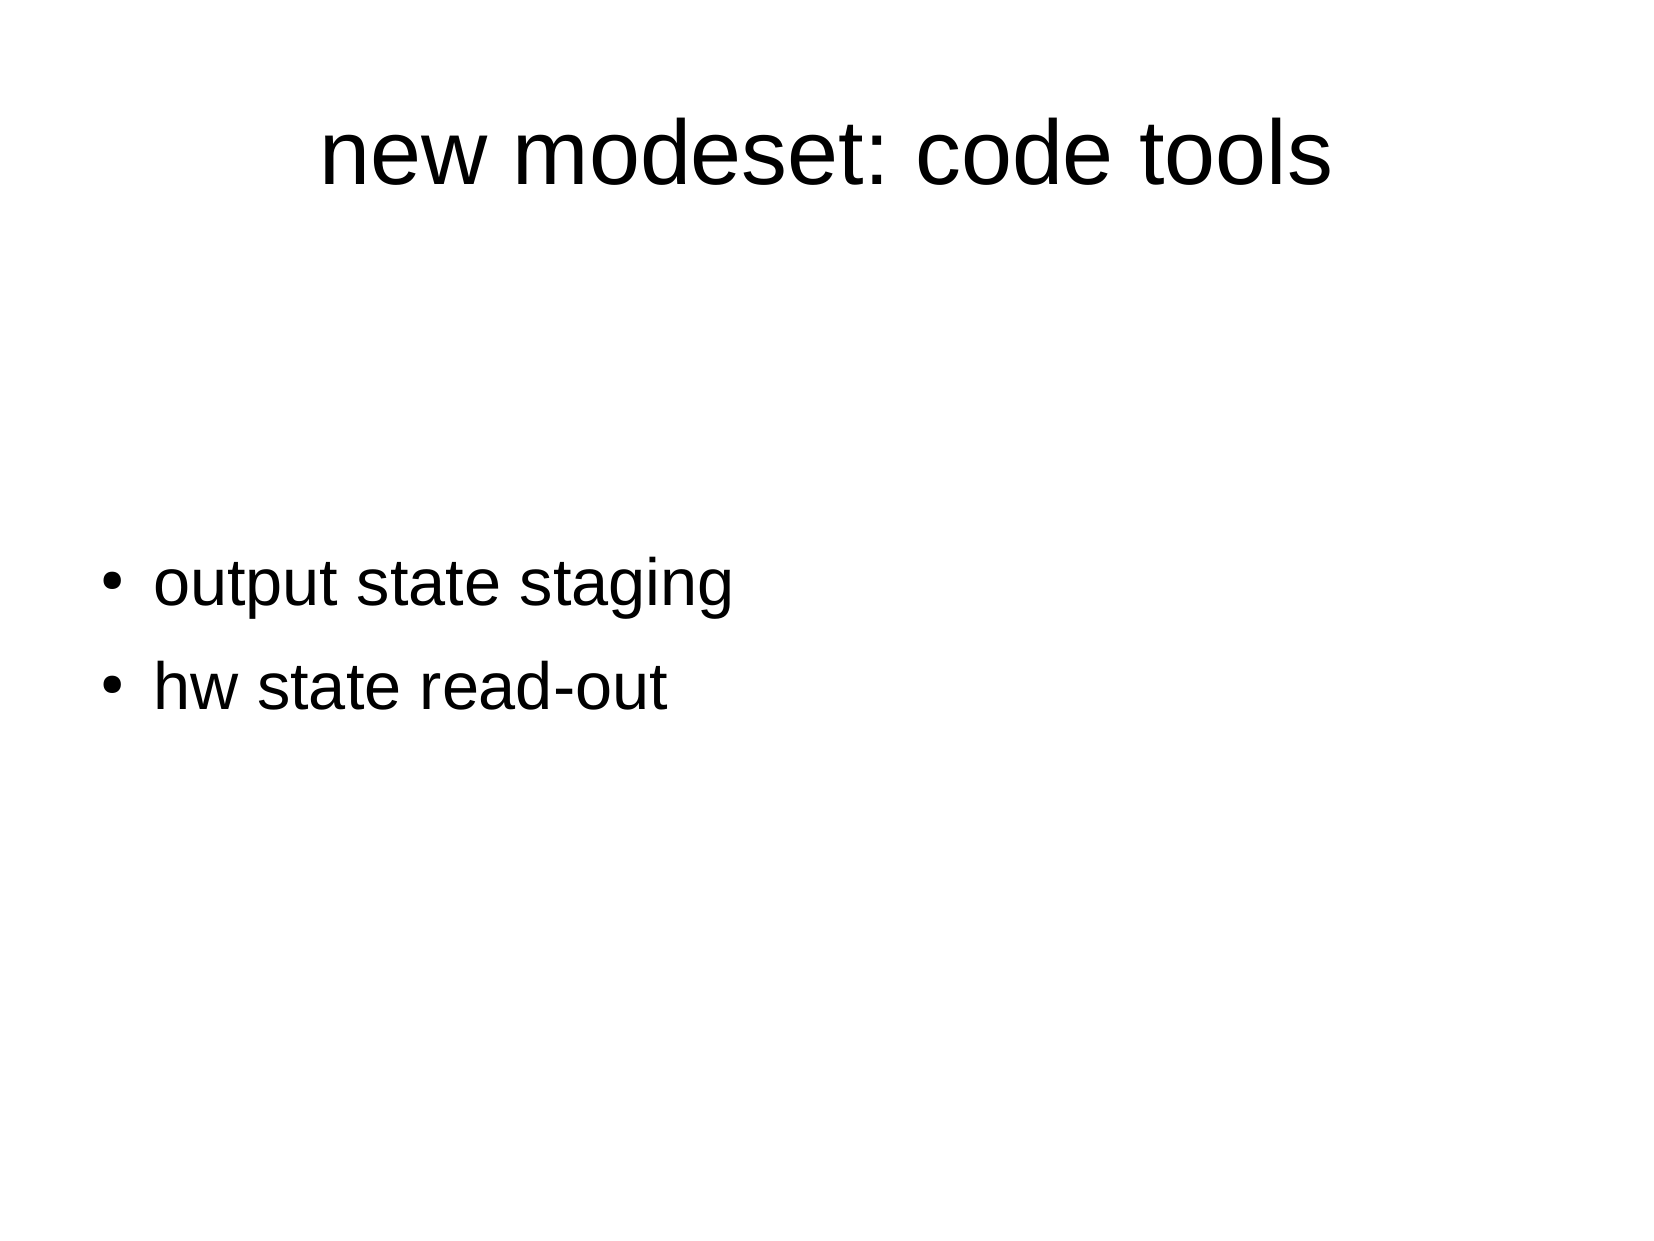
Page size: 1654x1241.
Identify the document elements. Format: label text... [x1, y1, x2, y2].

list output state staging hw state read-out [82, 544, 1571, 1087]
title new modeset: code tools [82, 49, 1571, 257]
